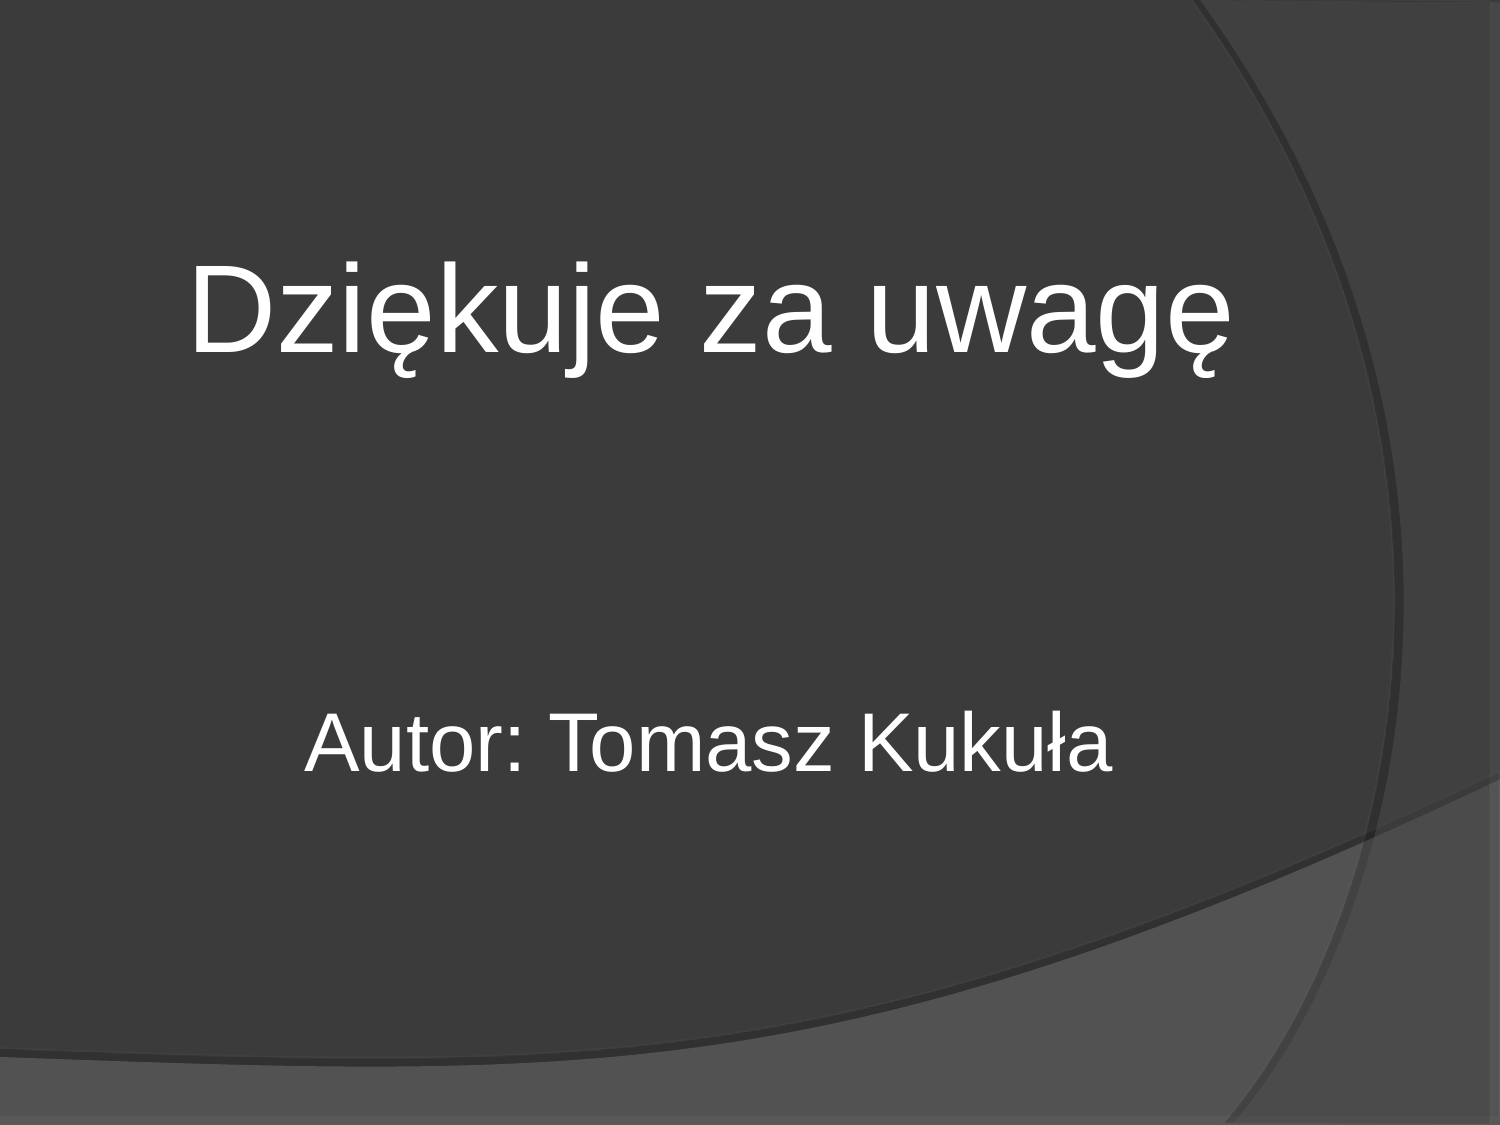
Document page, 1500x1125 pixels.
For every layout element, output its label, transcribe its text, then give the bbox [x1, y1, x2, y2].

text_box Dziękuje za uwagę [171, 220, 1329, 387]
text_box Autor: Tomasz Kukuła [289, 680, 1258, 797]
